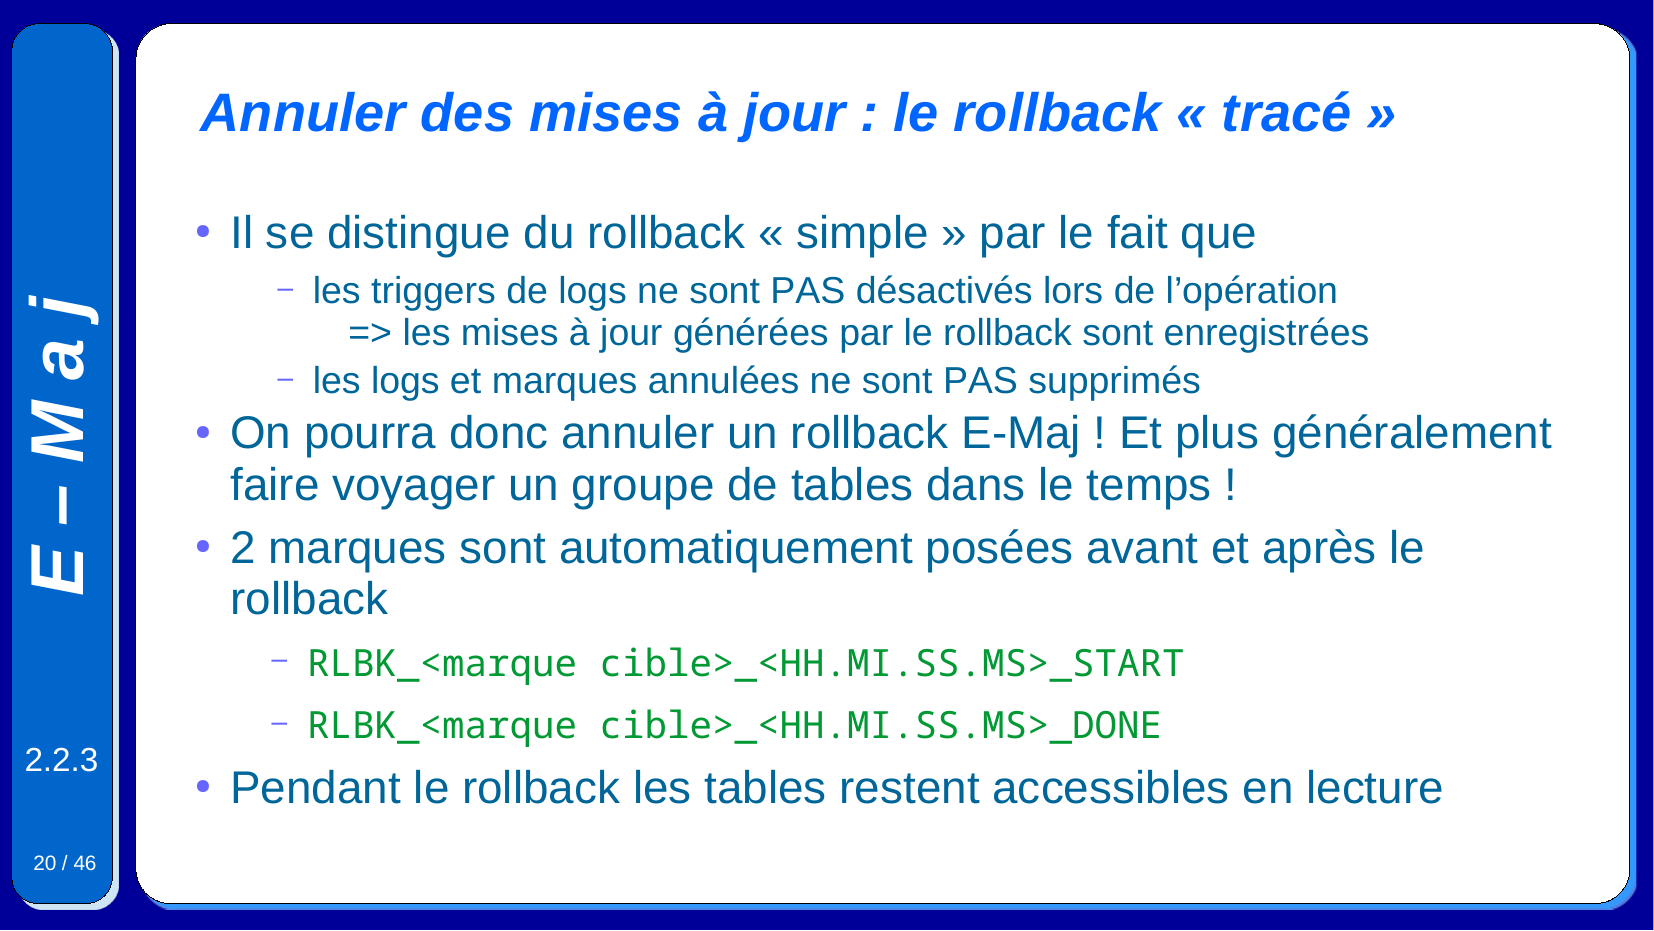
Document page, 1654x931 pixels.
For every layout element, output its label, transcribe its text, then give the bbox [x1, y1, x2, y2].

title Annuler des mises à jour : le rollback « tracé » [200, 34, 1575, 191]
list Il se distingue du rollback « simple » par le fait que les triggers de logs ne sont PAS désactivés lors de l’opération => les mises à jour générées par le rollback sont enregistrées les logs et marques annulées ne sont PAS supprimés On pourra donc annuler un rollback E-Maj ! Et plus généralement faire voyager un groupe de tables dans le temps ! 2 marques sont automatiquement posées avant et après le rollback RLBK_<marque cible>_<HH.MI.SS.MS>_START RLBK_<marque cible>_<HH.MI.SS.MS>_DONE Pendant le rollback les tables restent accessibles en lecture [177, 206, 1587, 827]
